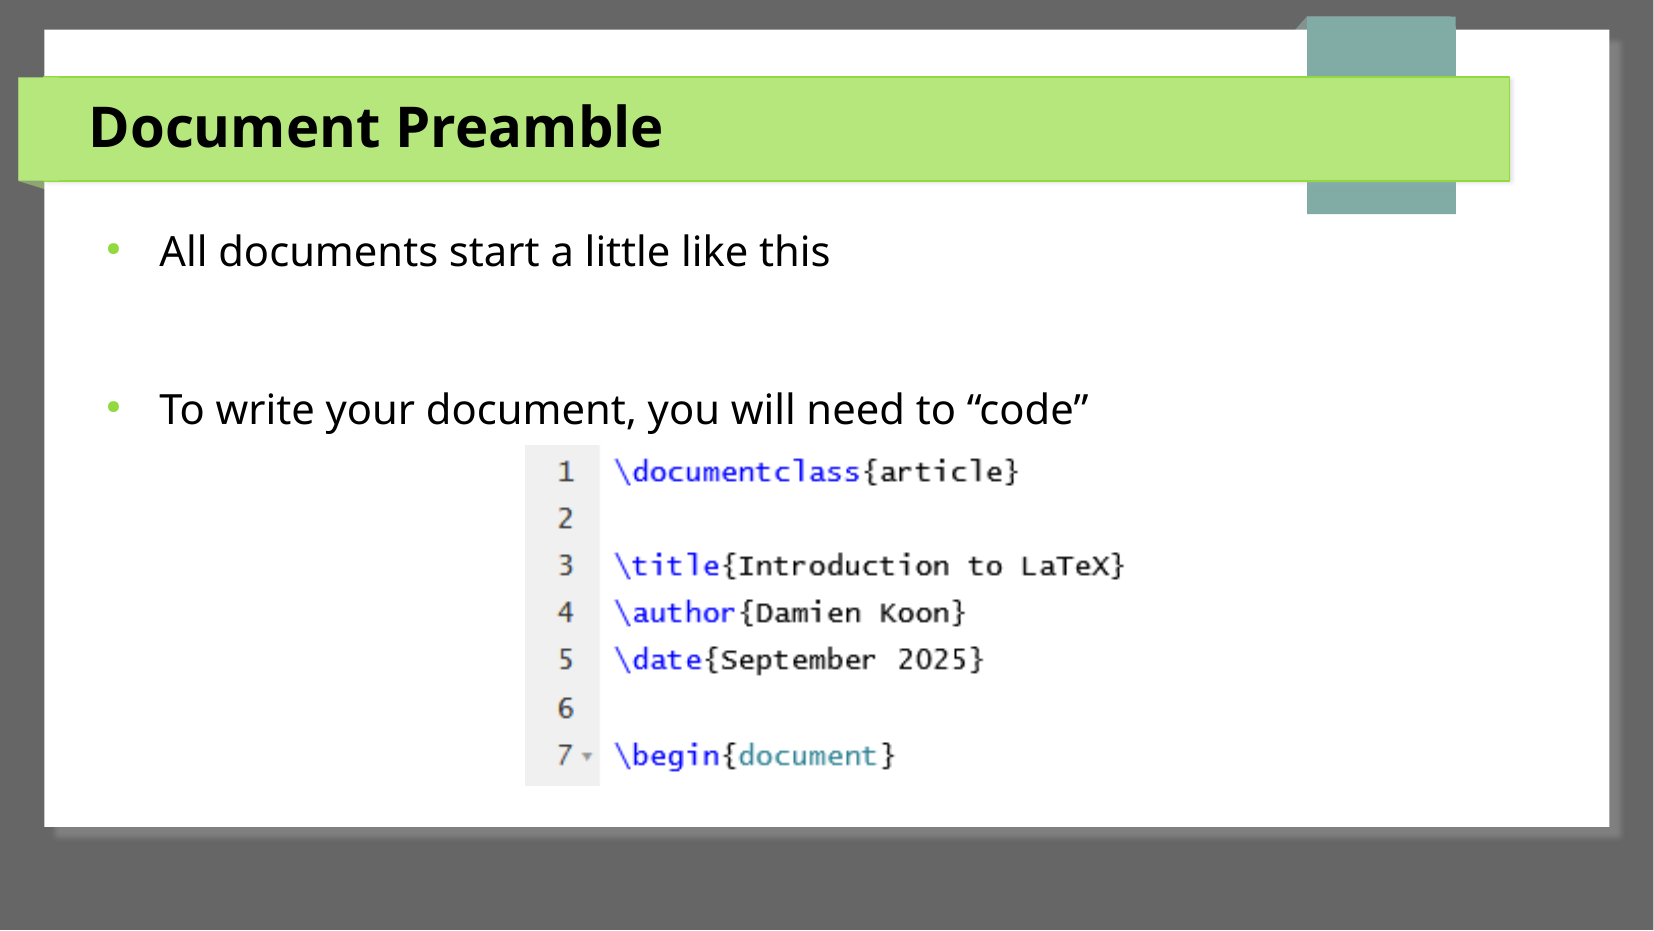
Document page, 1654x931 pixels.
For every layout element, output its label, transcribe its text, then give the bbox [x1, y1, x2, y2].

list All documents start a little like this To write your document, you will need to “code” [88, 221, 1565, 813]
picture [525, 445, 1171, 786]
title Document Preamble [88, 73, 1506, 178]
